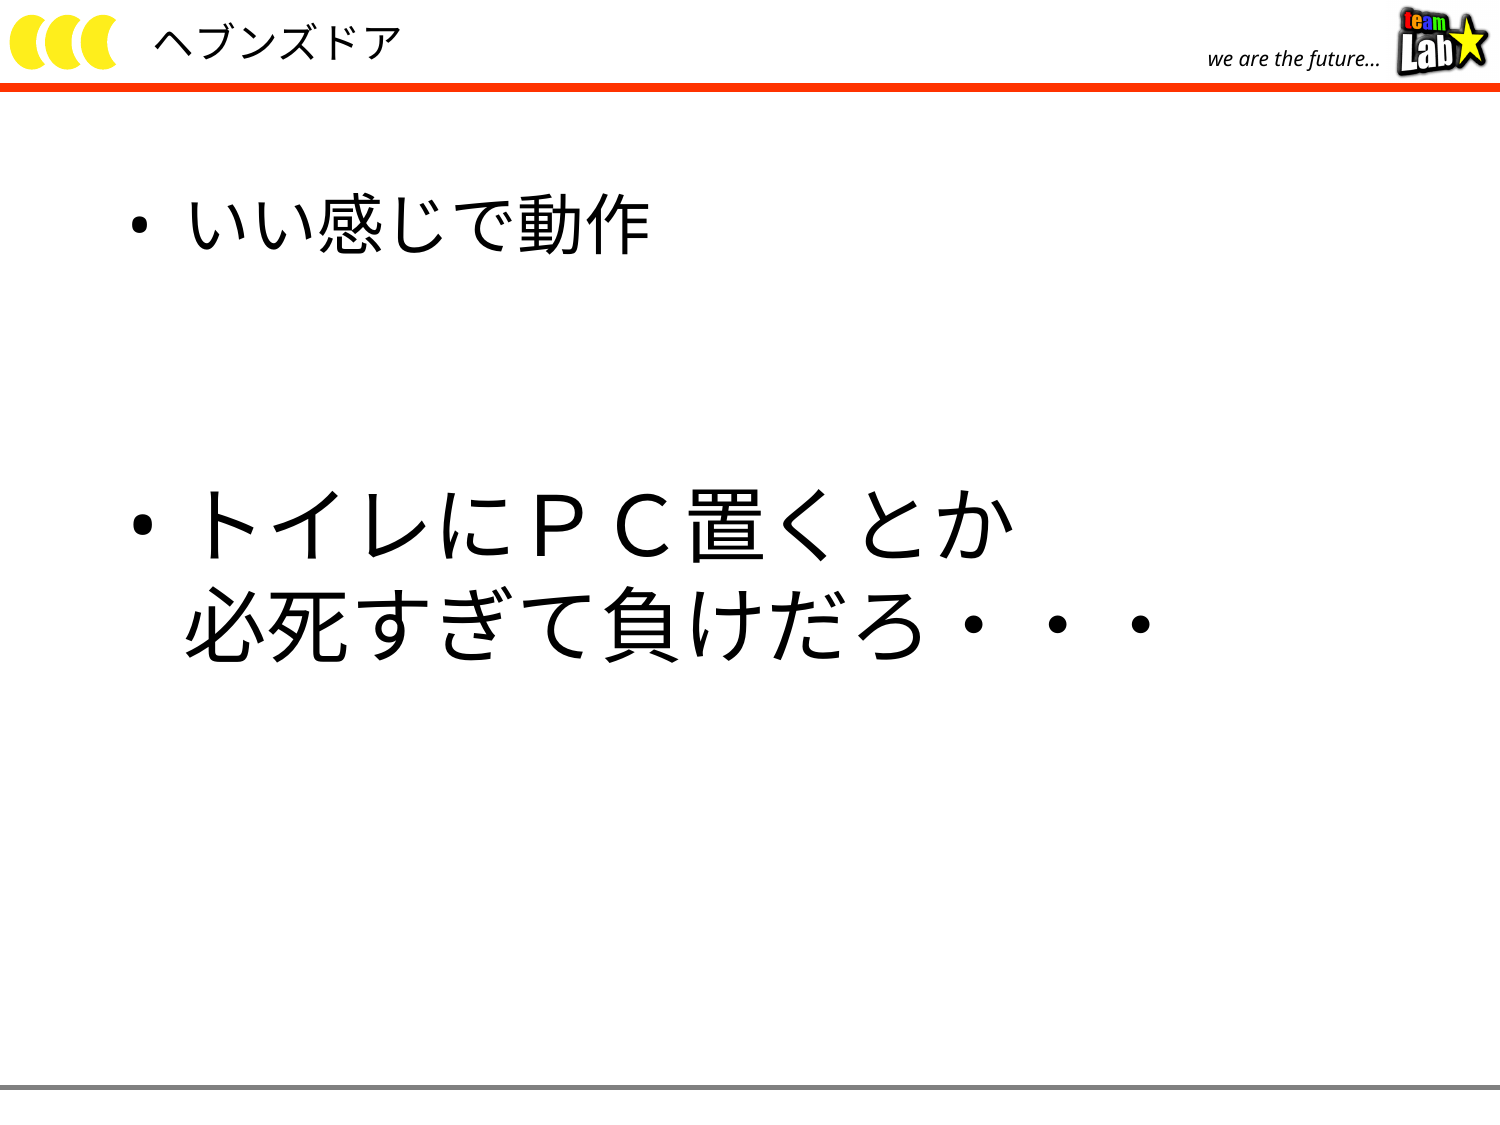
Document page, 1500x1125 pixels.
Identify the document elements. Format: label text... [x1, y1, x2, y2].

list いい感じで動作 トイレにＰＣ置くとか 必死すぎて負けだろ・・・ [112, 175, 1430, 1001]
title ヘブンズドア [137, 9, 925, 75]
picture [1386, 0, 1499, 83]
